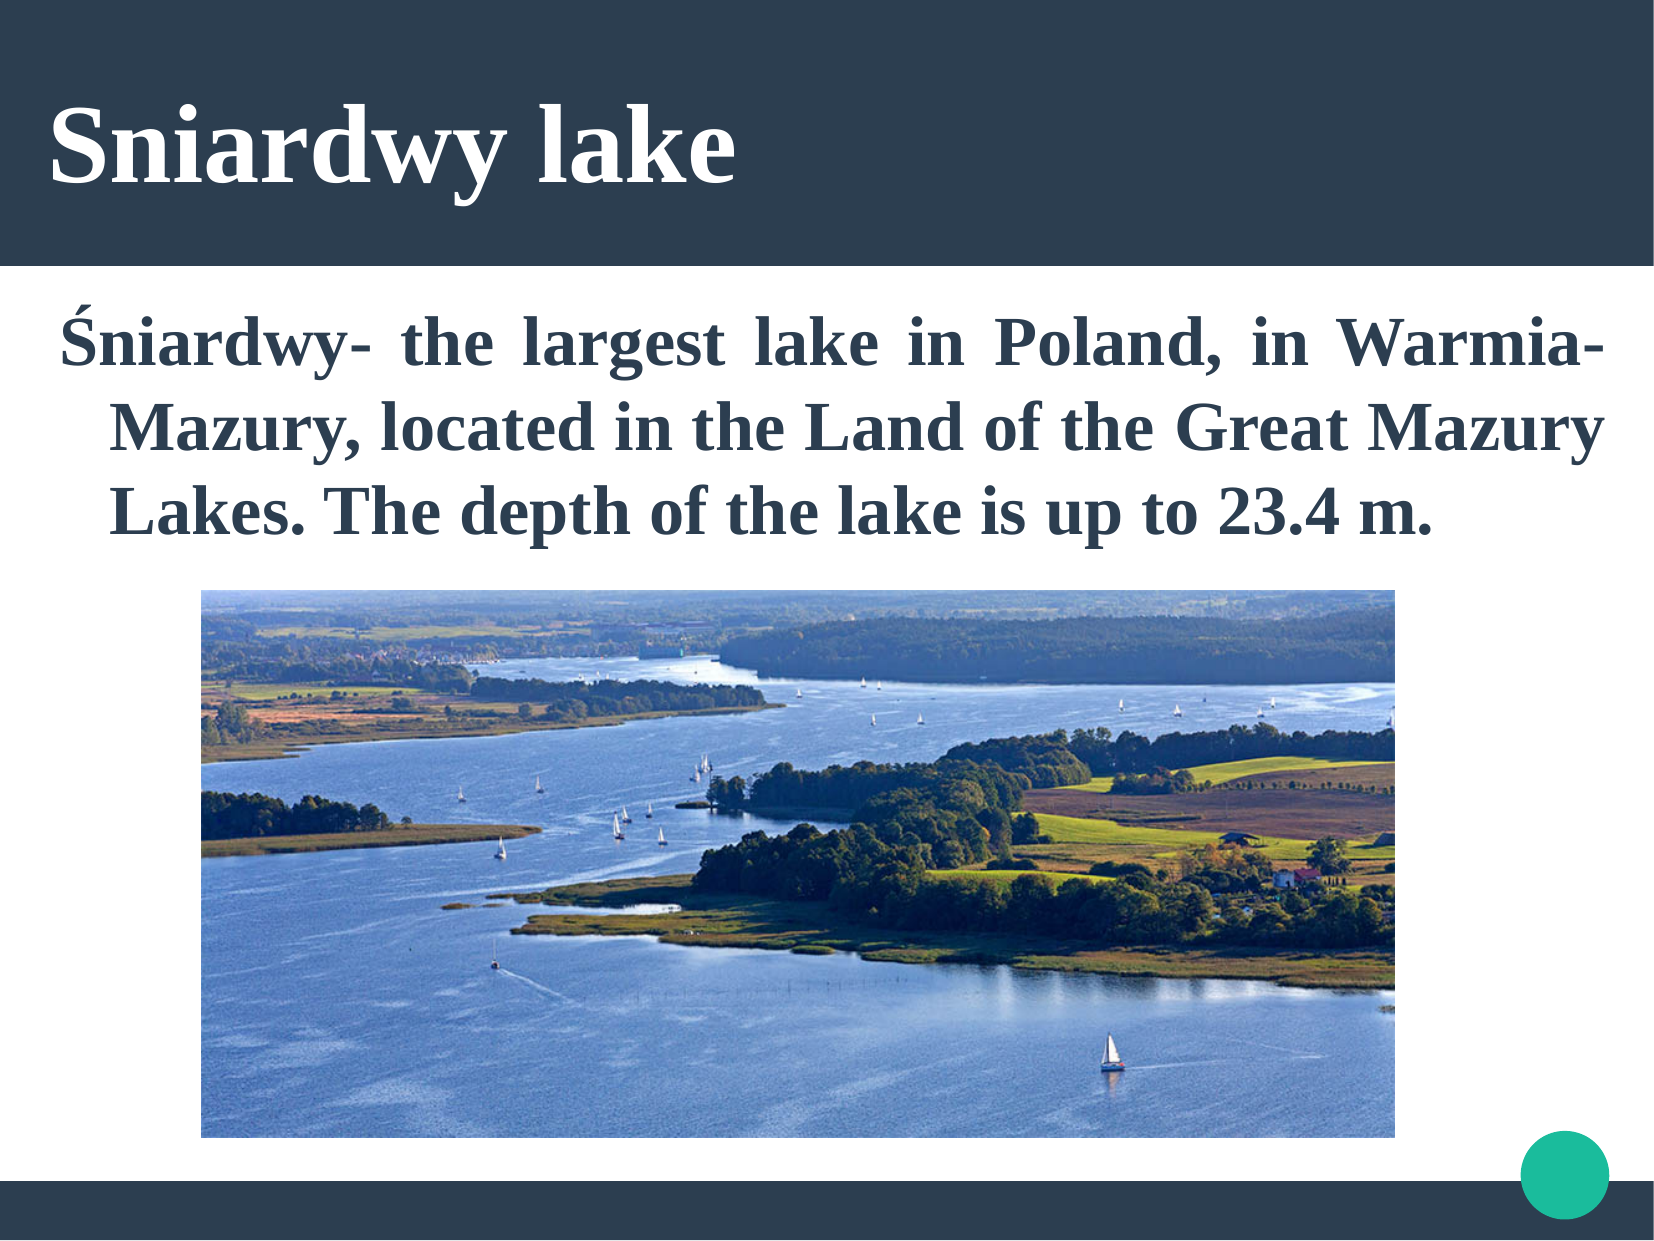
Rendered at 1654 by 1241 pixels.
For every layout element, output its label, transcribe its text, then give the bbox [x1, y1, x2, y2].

title Sniardwy lake [47, 59, 1583, 217]
list Śniardwy- the largest lake in Poland, in Warmia-Mazury, located in the Land of the Great Mazury Lakes. The depth of the lake is up to 23.4 m. [0, 295, 1607, 615]
picture [201, 590, 1395, 1138]
